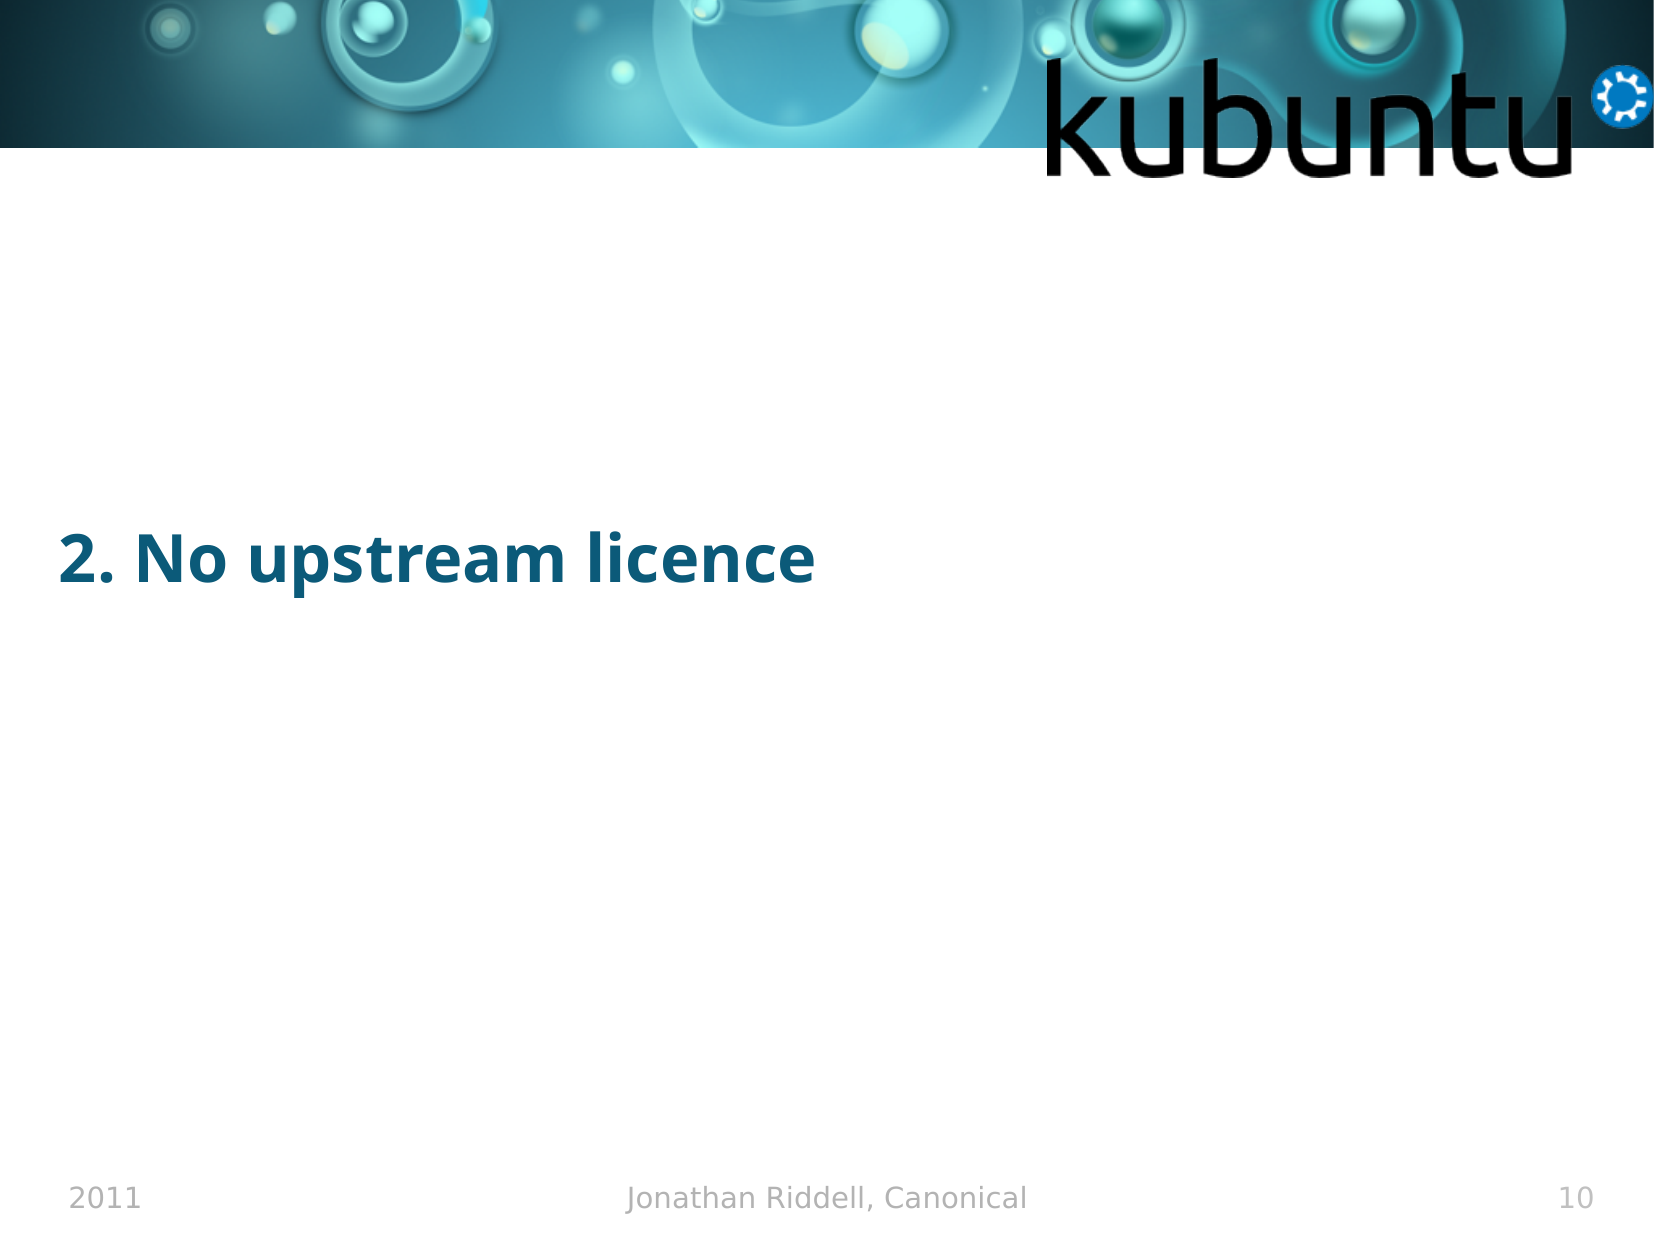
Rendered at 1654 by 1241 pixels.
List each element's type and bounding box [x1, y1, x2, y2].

picture [0, 0, 1654, 178]
list [59, 290, 1595, 1109]
